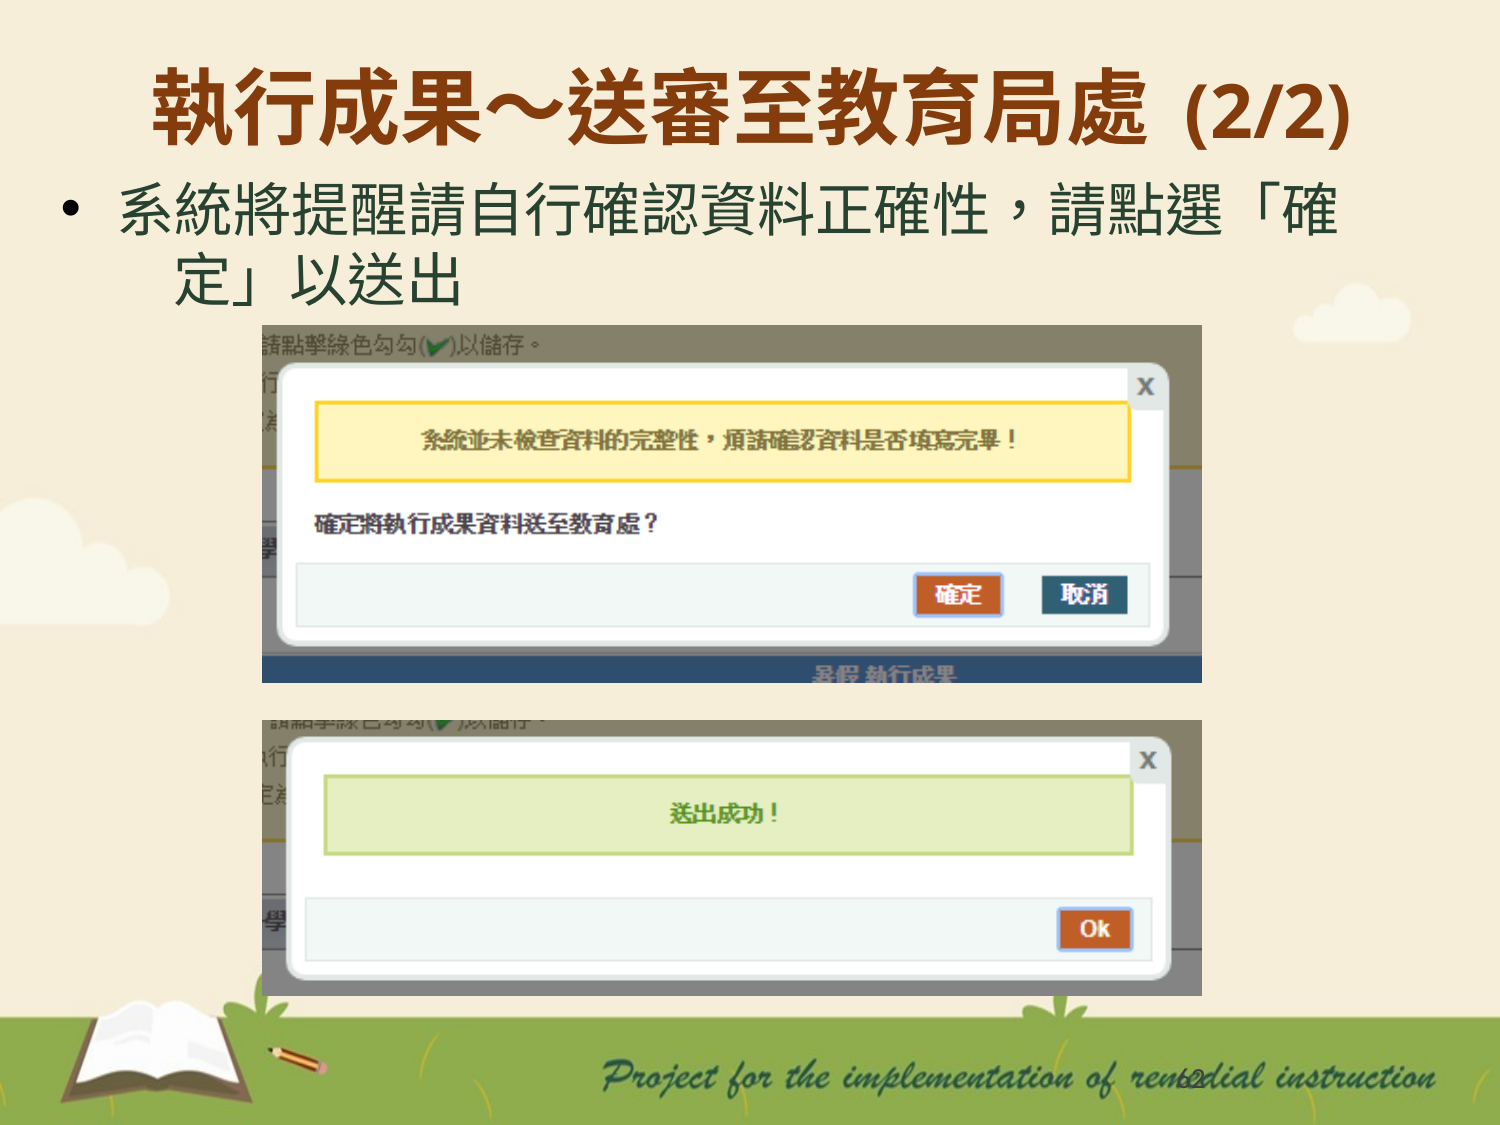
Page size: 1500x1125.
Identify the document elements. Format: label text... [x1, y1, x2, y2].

title 執行成果～送審至教育局處 (2/2) [13, 45, 1491, 178]
text_box 系統將提醒請自行確認資料正確性，請點選「確定」以送出 [46, 165, 1454, 320]
picture [262, 720, 1202, 996]
picture [262, 325, 1202, 683]
text_box [1161, 1046, 1499, 1107]
